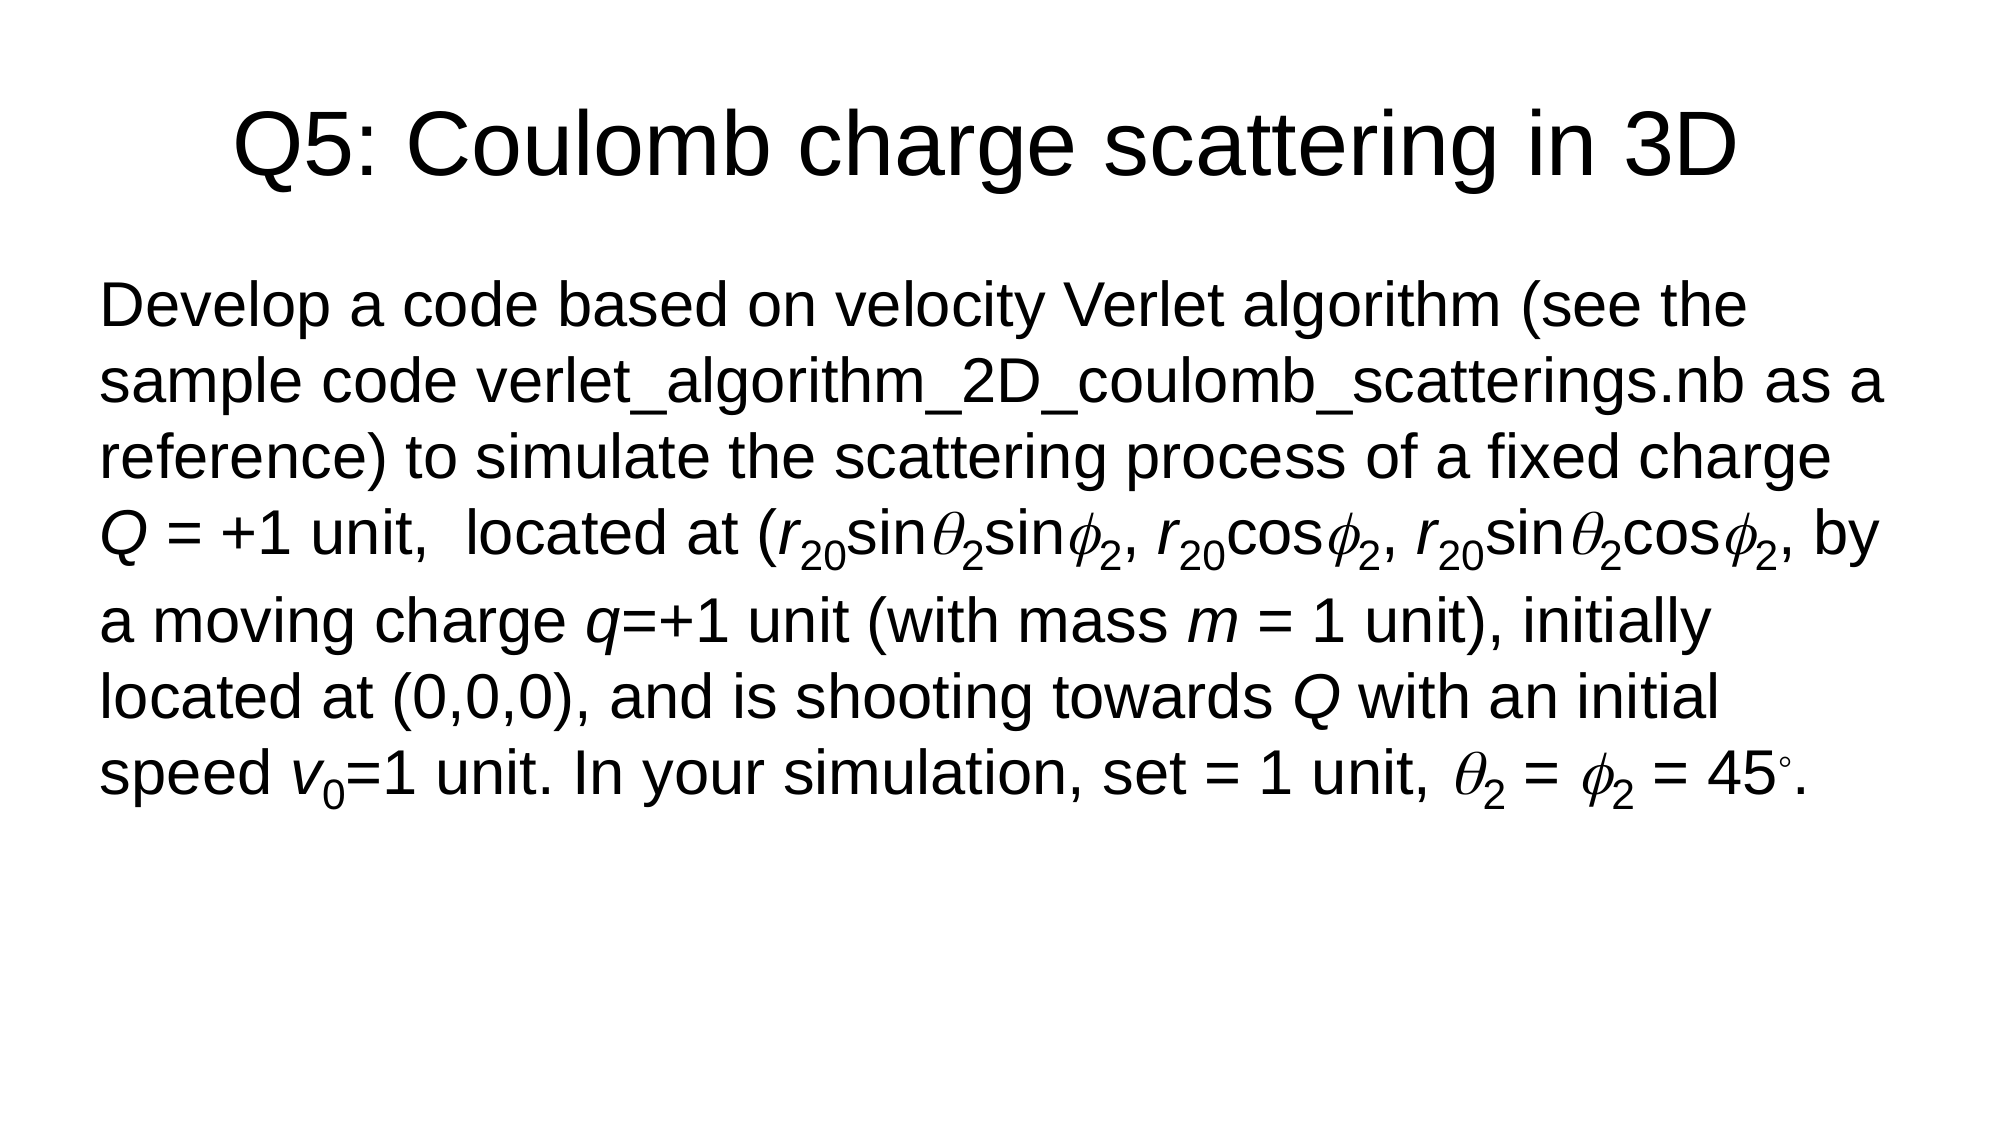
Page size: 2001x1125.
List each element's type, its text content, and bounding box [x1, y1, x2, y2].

title Q5: Coulomb charge scattering in 3D [99, 44, 1900, 233]
list Develop a code based on velocity Verlet algorithm (see the sample code verlet_algorithm_2D_coulomb_scatterings.nb as a reference) to simulate the scattering process of a fixed charge Q = +1 unit, located at (r20sinq2sinf2, r20cosf2, r20sinq2cosf2, by a moving charge q=+1 unit (with mass m = 1 unit), initially located at (0,0,0), and is shooting towards Q with an initial speed v0=1 unit. In your simulation, set = 1 unit, q2 = f2 = 45◦. [99, 263, 1900, 916]
